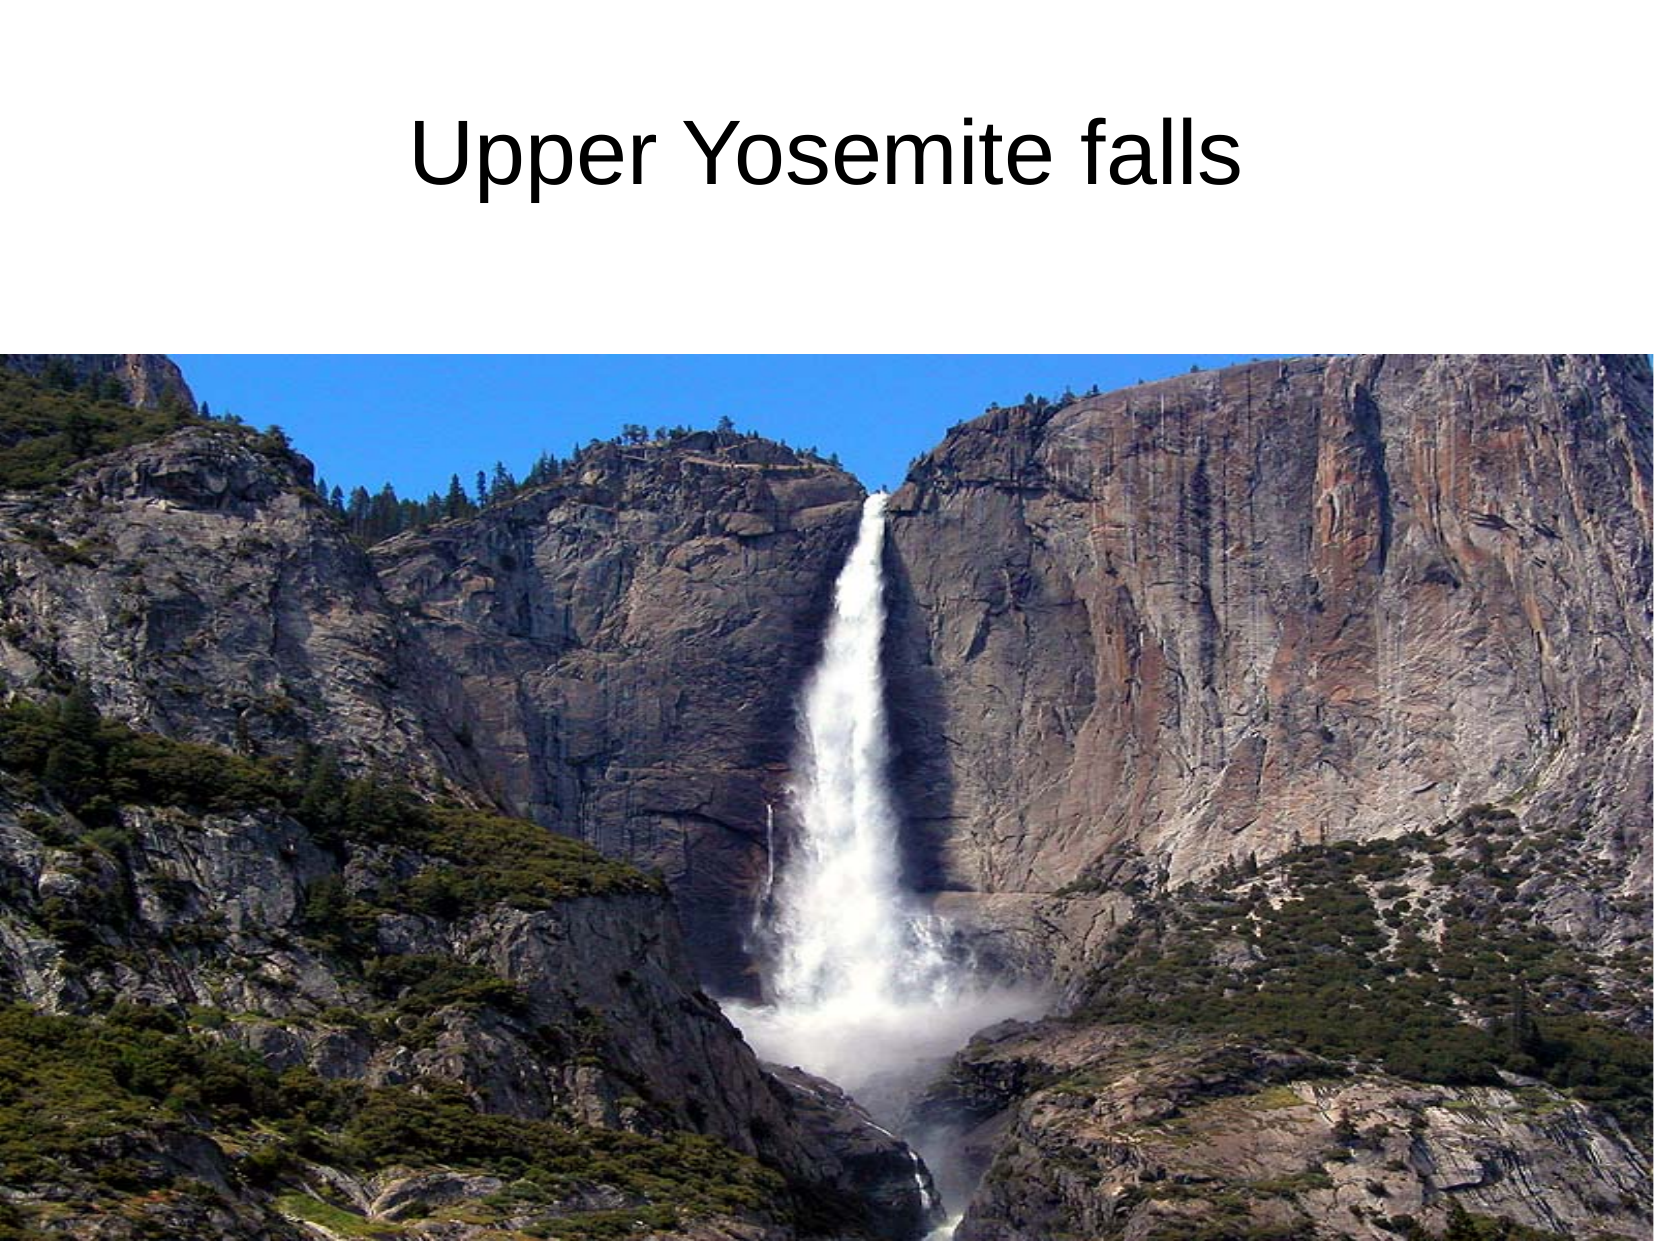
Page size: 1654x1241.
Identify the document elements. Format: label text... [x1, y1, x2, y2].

picture [0, 354, 1654, 1241]
title Upper Yosemite falls [82, 56, 1571, 250]
